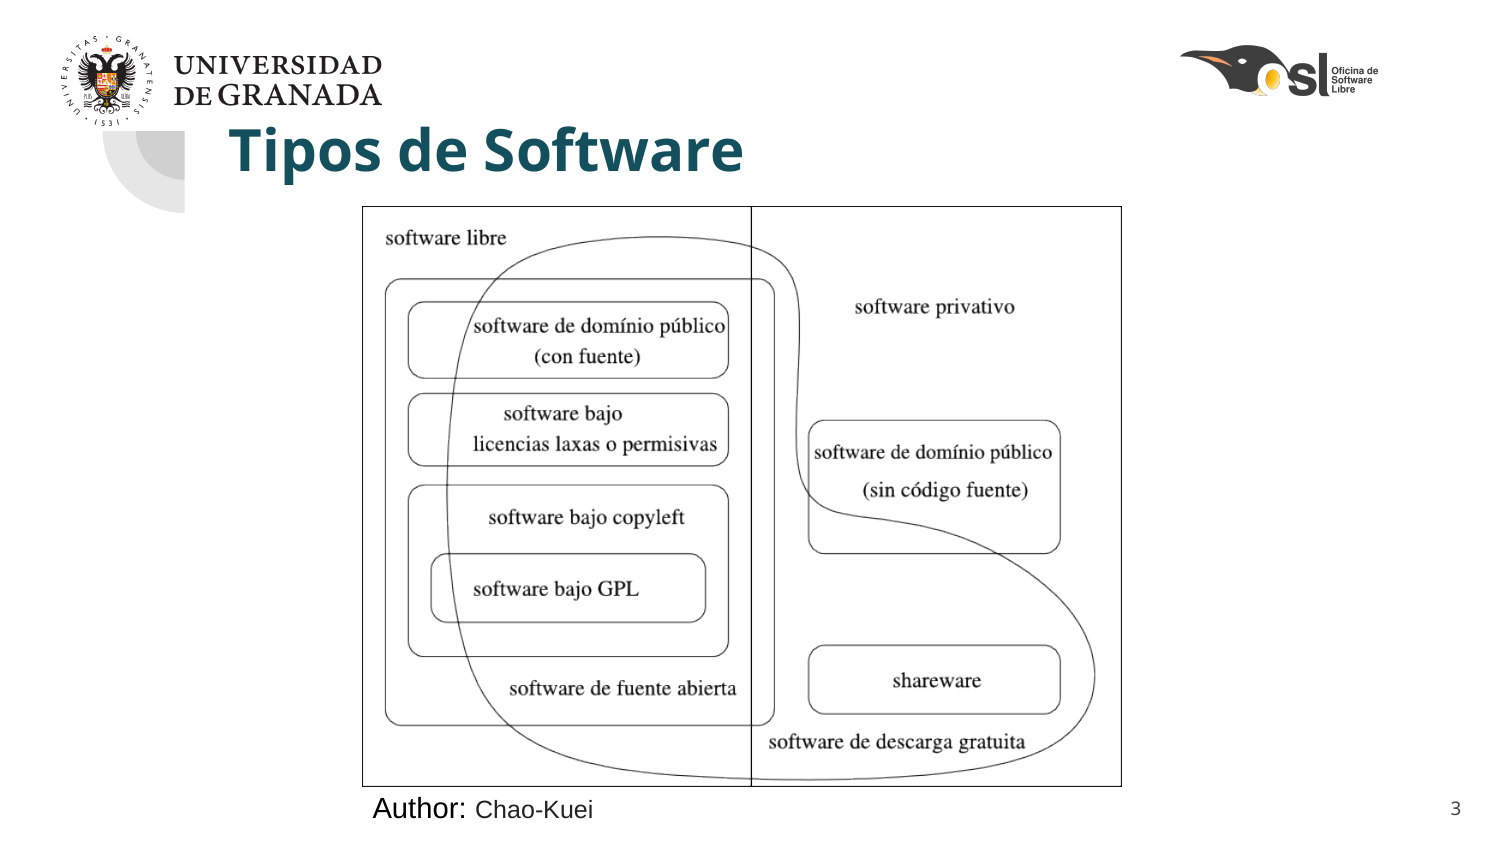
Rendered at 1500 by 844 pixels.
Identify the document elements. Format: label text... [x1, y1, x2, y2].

slide_number <número> [1386, 777, 1477, 842]
picture [362, 206, 1122, 788]
title Tipos de Software [213, 98, 1368, 263]
picture [1176, 25, 1404, 115]
picture [61, 36, 382, 126]
text_box Author: Chao-Kuei [357, 774, 1117, 844]
